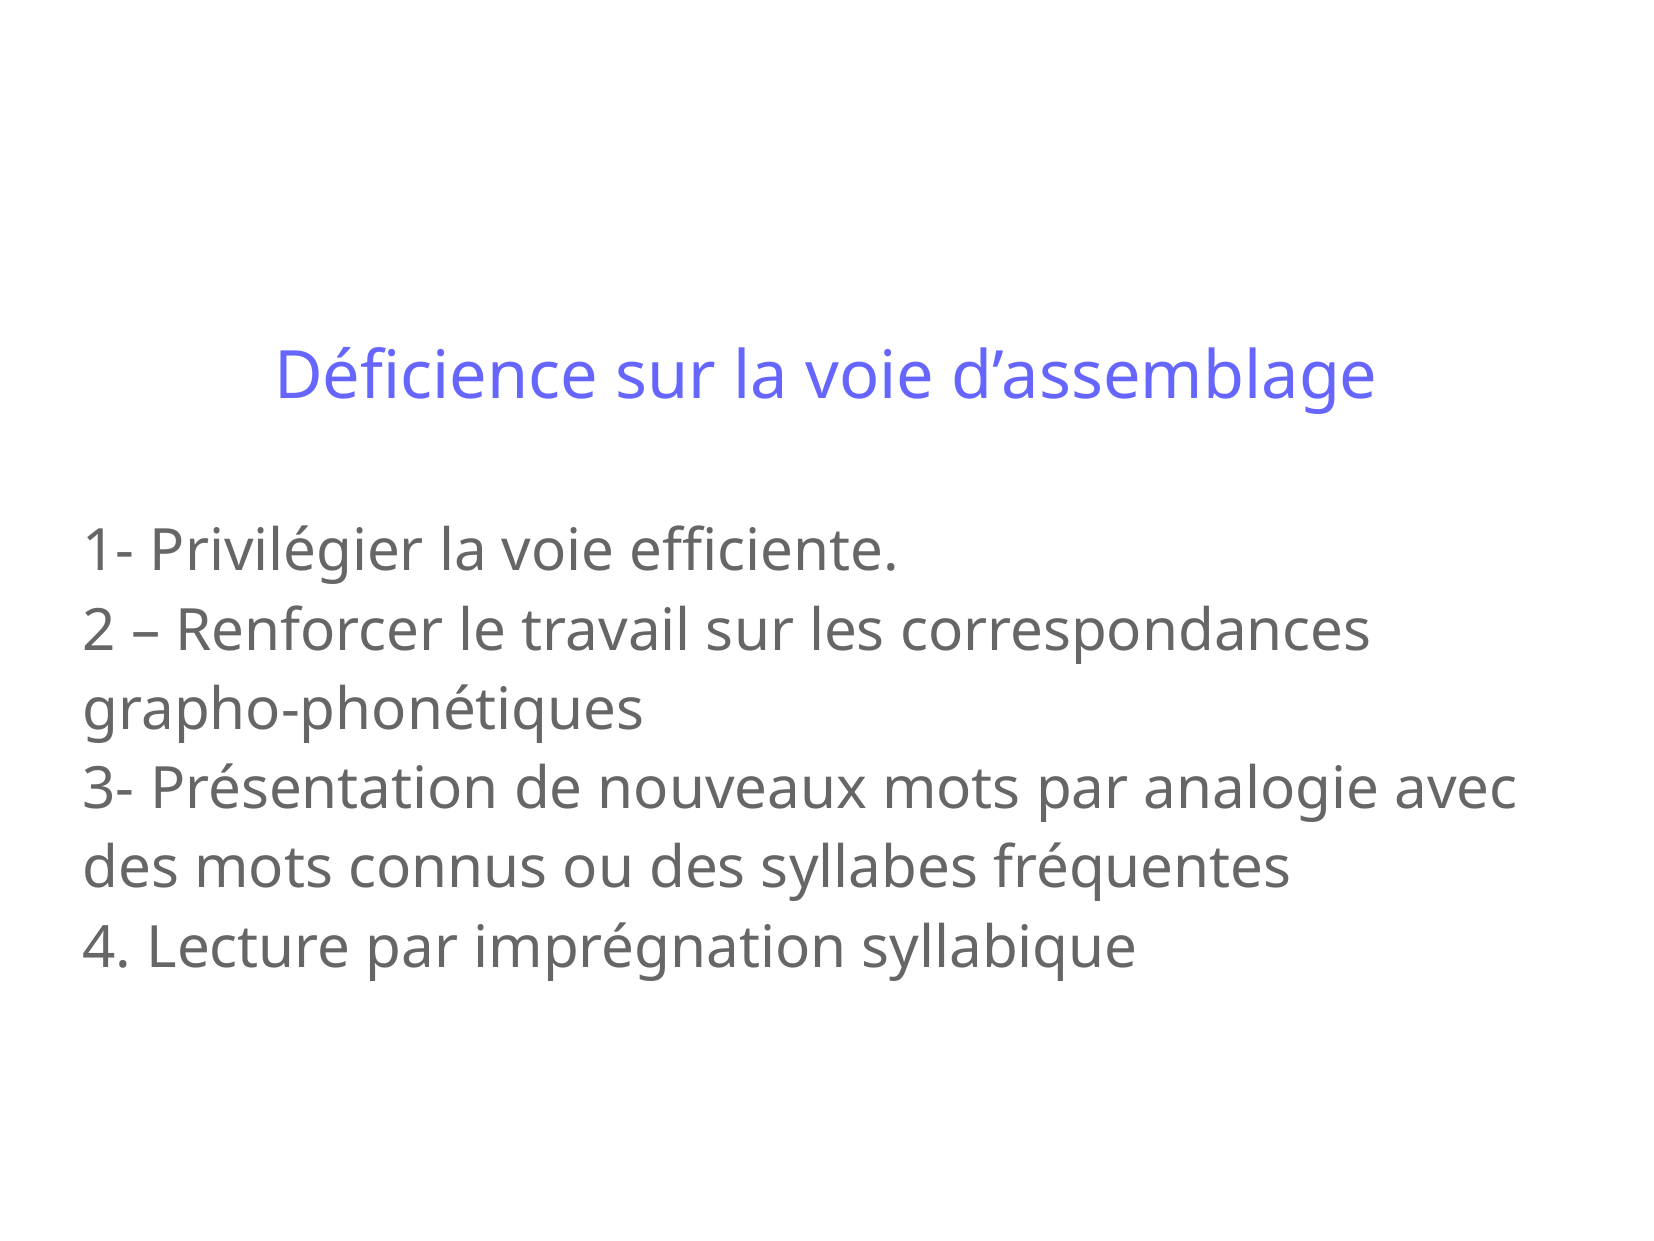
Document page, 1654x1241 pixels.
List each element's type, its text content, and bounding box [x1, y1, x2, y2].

subtitle Déficience sur la voie d’assemblage 1- Privilégier la voie efficiente. 2 – Renforcer le travail sur les correspondances grapho-phonétiques 3- Présentation de nouveaux mots par analogie avec des mots connus ou des syllabes fréquentes 4. Lecture par imprégnation syllabique [82, 49, 1571, 1109]
